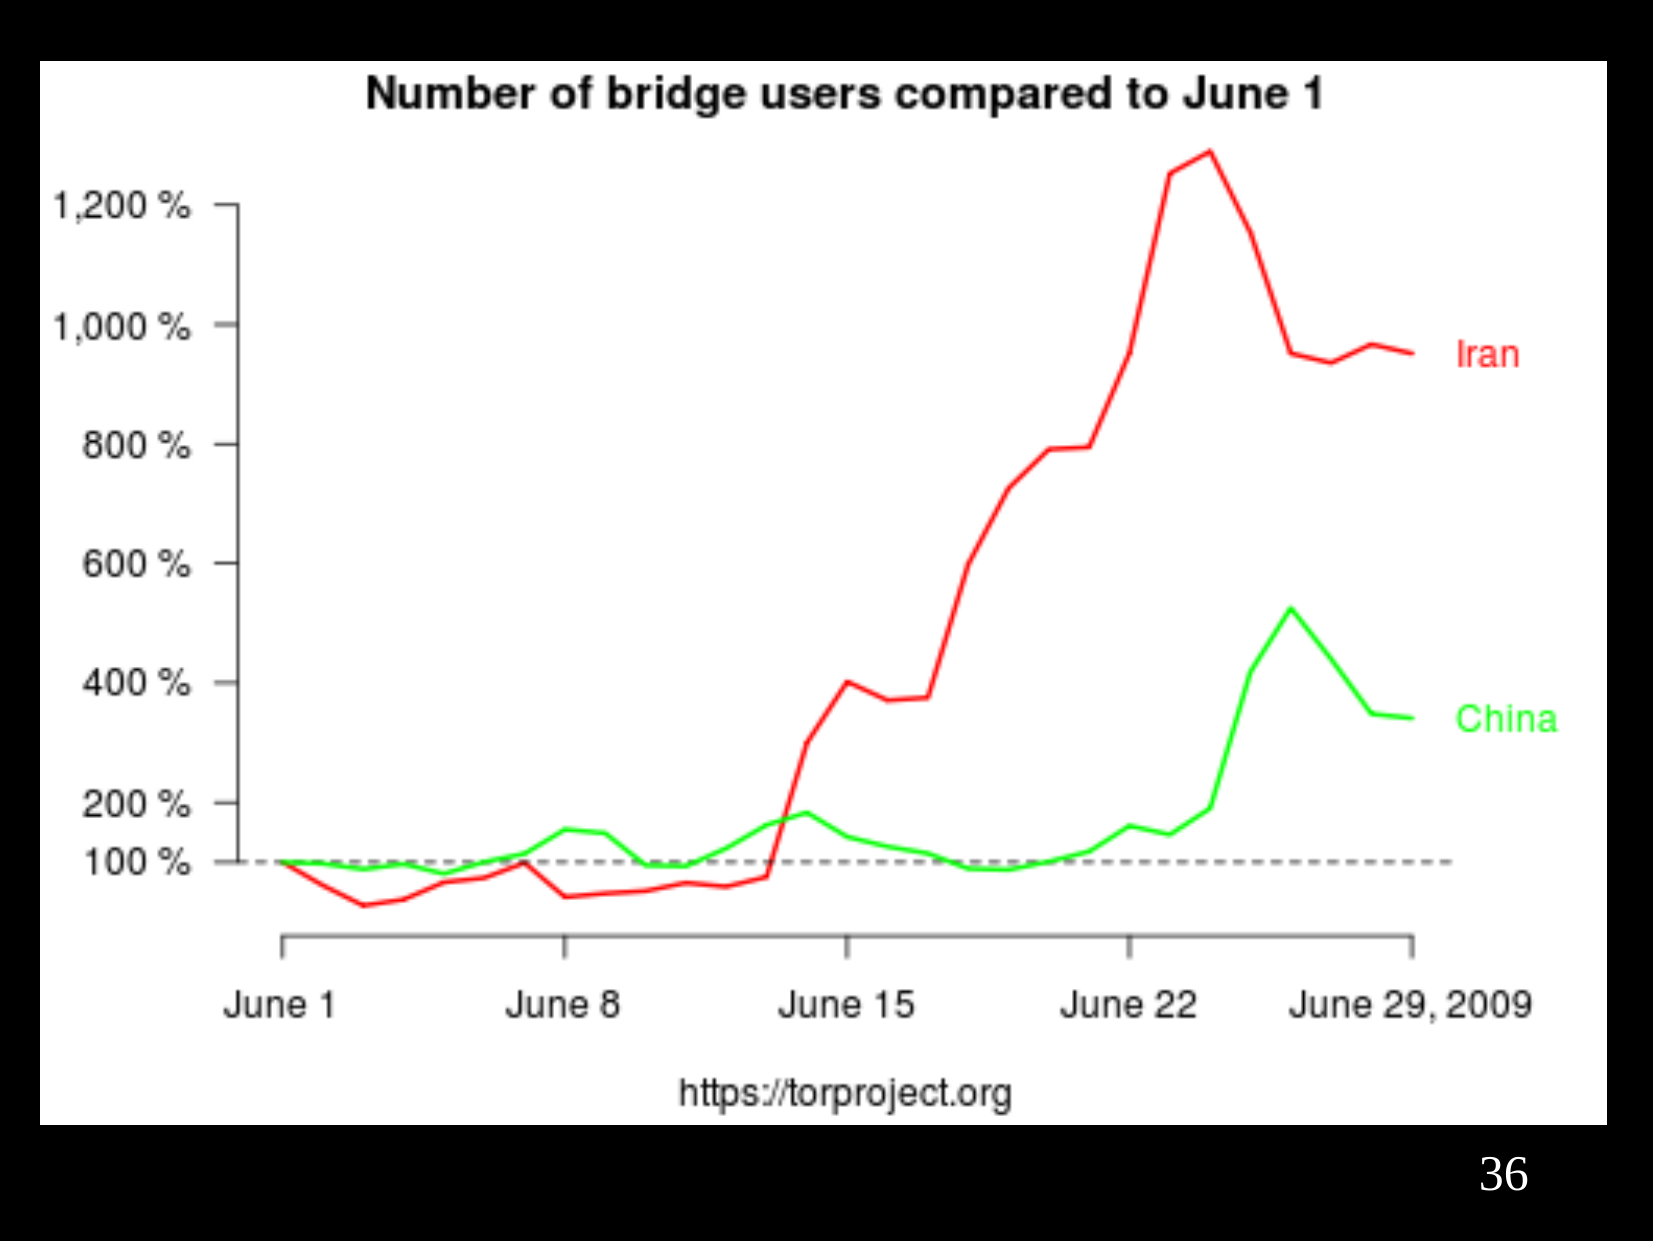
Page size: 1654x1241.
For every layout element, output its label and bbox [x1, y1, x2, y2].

picture [40, 61, 1607, 1125]
